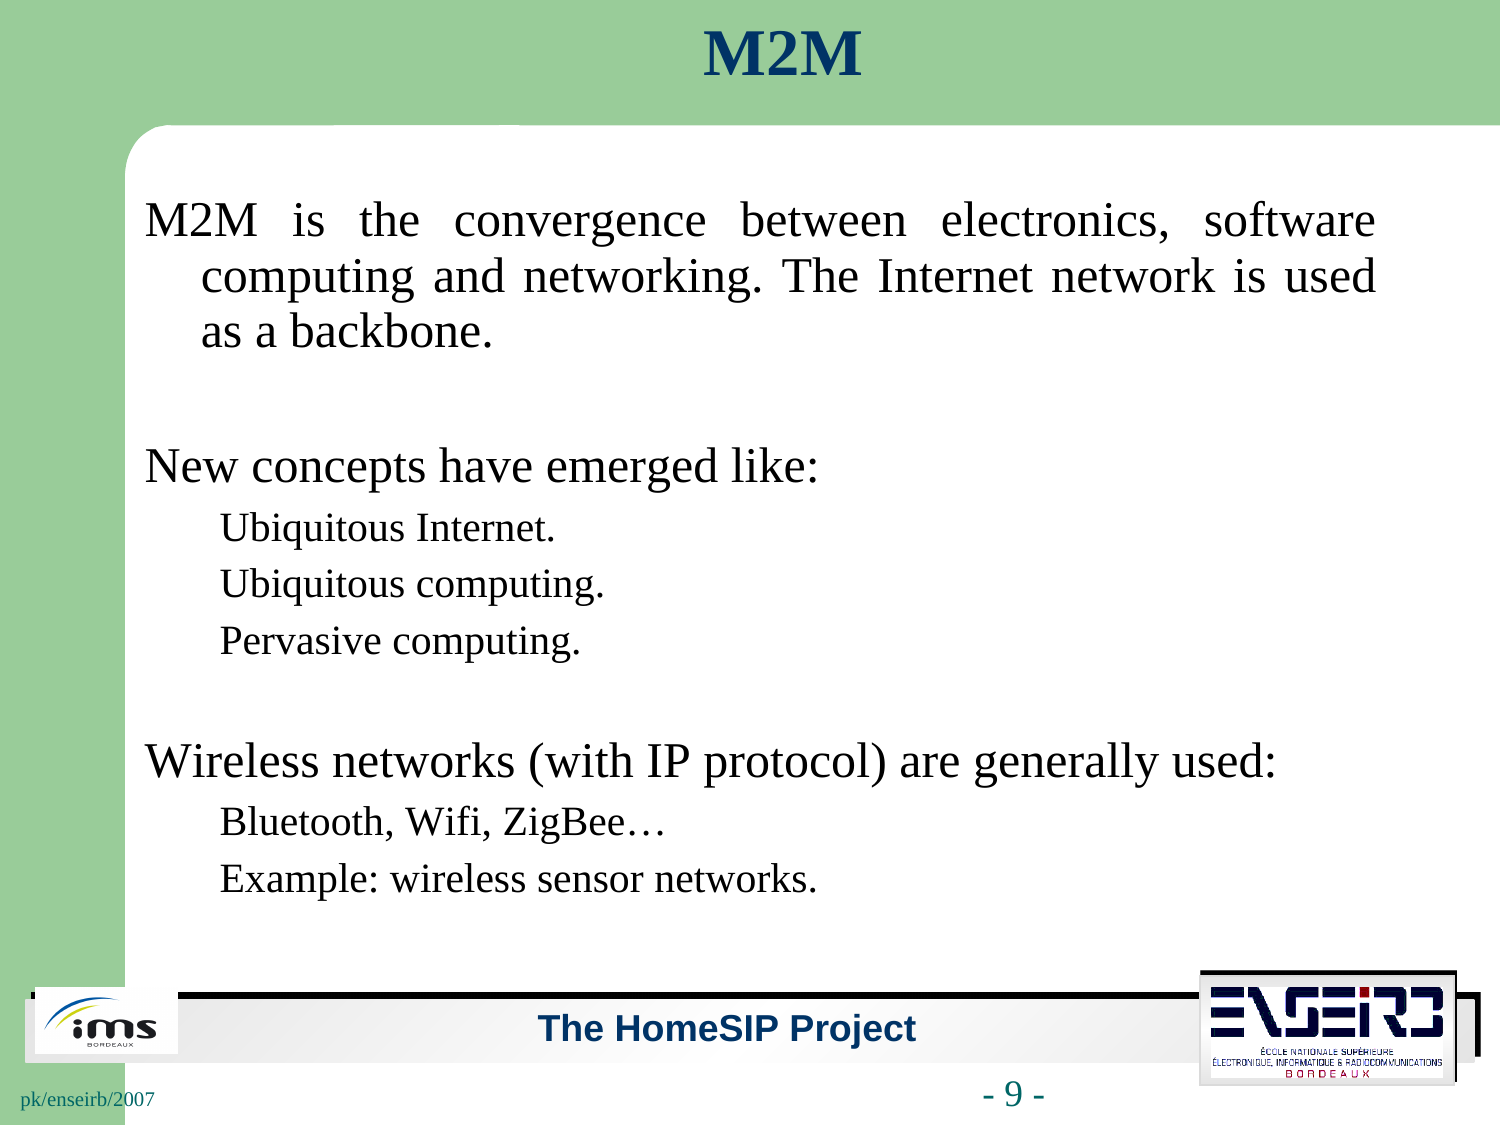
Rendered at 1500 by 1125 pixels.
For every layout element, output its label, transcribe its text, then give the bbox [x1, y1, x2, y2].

picture [35, 987, 178, 1054]
picture [1211, 987, 1443, 1078]
text_box M2M [246, 8, 1322, 99]
text_box M2M is the convergence between electronics, software computing and networking. The Internet network is used as a backbone. New concepts have emerged like: Ubiquitous Internet. Ubiquitous computing. Pervasive computing. Wireless networks (with IP protocol) are generally used: Bluetooth, Wifi, ZigBee… Example: wireless sensor networks. [129, 184, 1392, 796]
